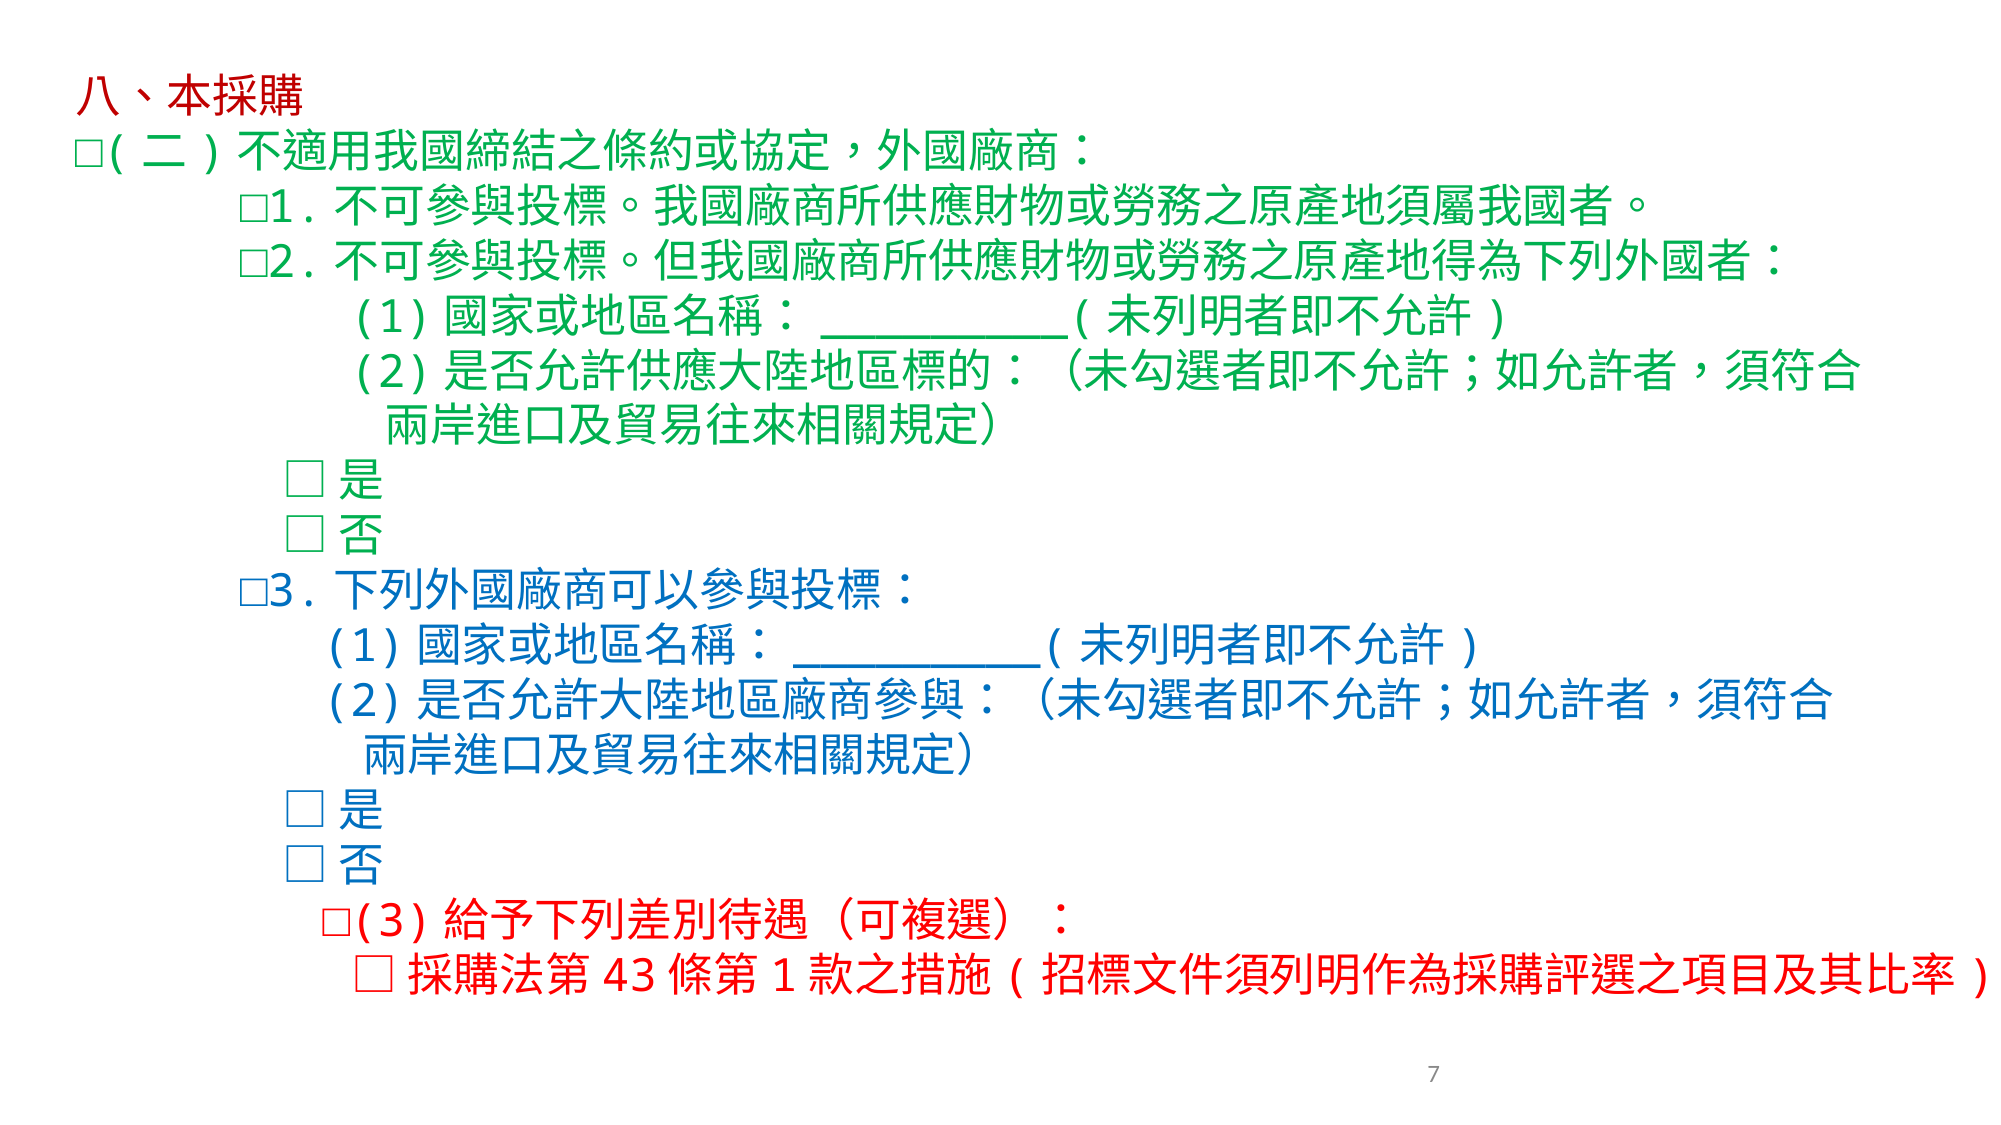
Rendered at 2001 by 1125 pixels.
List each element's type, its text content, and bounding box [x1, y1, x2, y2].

text_box 八、本採購 □(二)不適用我國締結之條約或協定，外國廠商： □1.不可參與投標。我國廠商所供應財物或勞務之原產地須屬我國者。 □2.不可參與投標。但我國廠商所供應財物或勞務之原產地得為下列外國者： (1)國家或地區名稱：_________(未列明者即不允許) (2)是否允許供應大陸地區標的：（未勾選者即不允許；如允許者，須符合 兩岸進口及貿易往來相關規定） □是 □否 □3.下列外國廠商可以參與投標： (1)國家或地區名稱：_________(未列明者即不允許) (2)是否允許大陸地區廠商參與：（未勾選者即不允許；如允許者，須符合 兩岸進口及貿易往來相關規定） □是 □否 □(3)給予下列差別待遇（可複選）： □採購法第43條第1款之措施(招標文件須列明作為採購評選之項目及其比率) [60, 59, 2000, 1009]
text_box 7 [1412, 1042, 1863, 1103]
